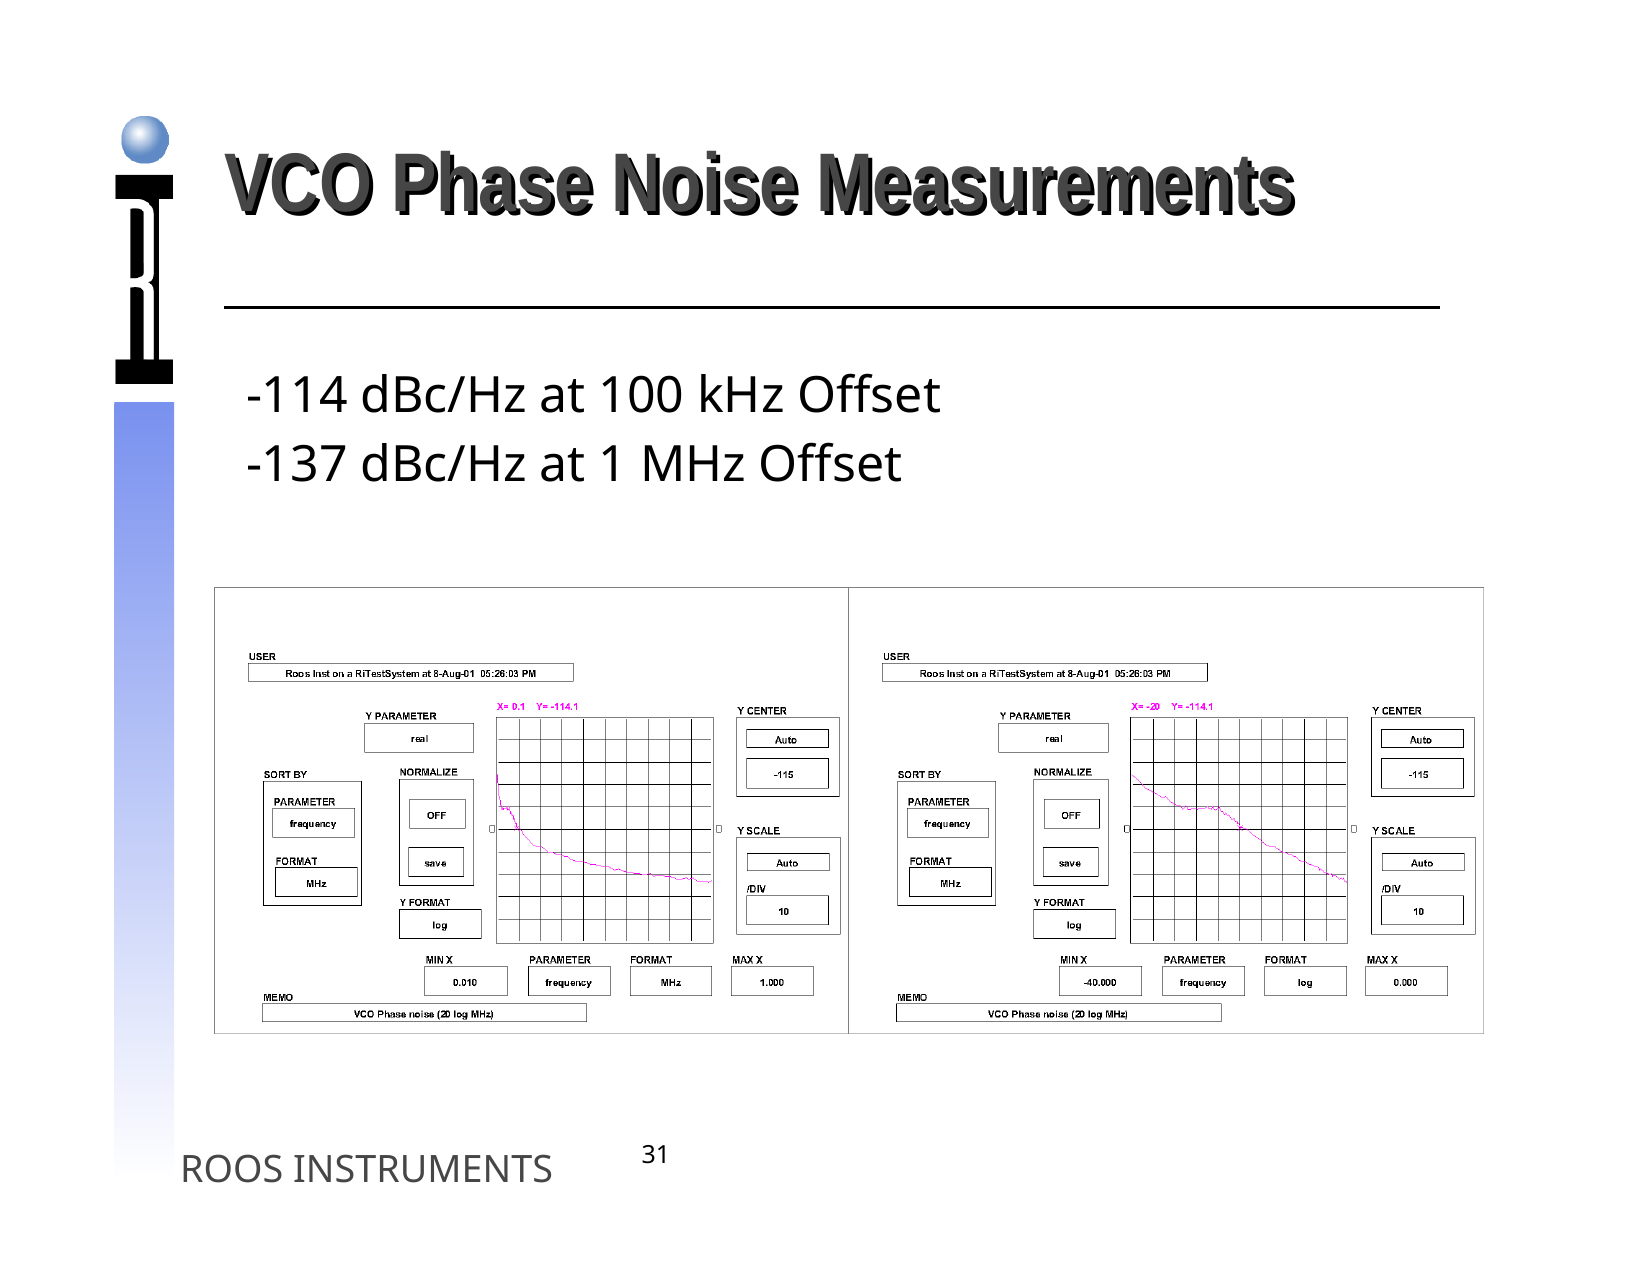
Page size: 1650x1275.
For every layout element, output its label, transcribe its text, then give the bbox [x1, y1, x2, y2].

text_box VCO Phase Noise Measurements [224, 142, 1597, 327]
picture [214, 587, 1484, 1034]
text_box -114 dBc/Hz at 100 kHz Offset -137 dBc/Hz at 1 MHz Offset [246, 359, 1510, 472]
